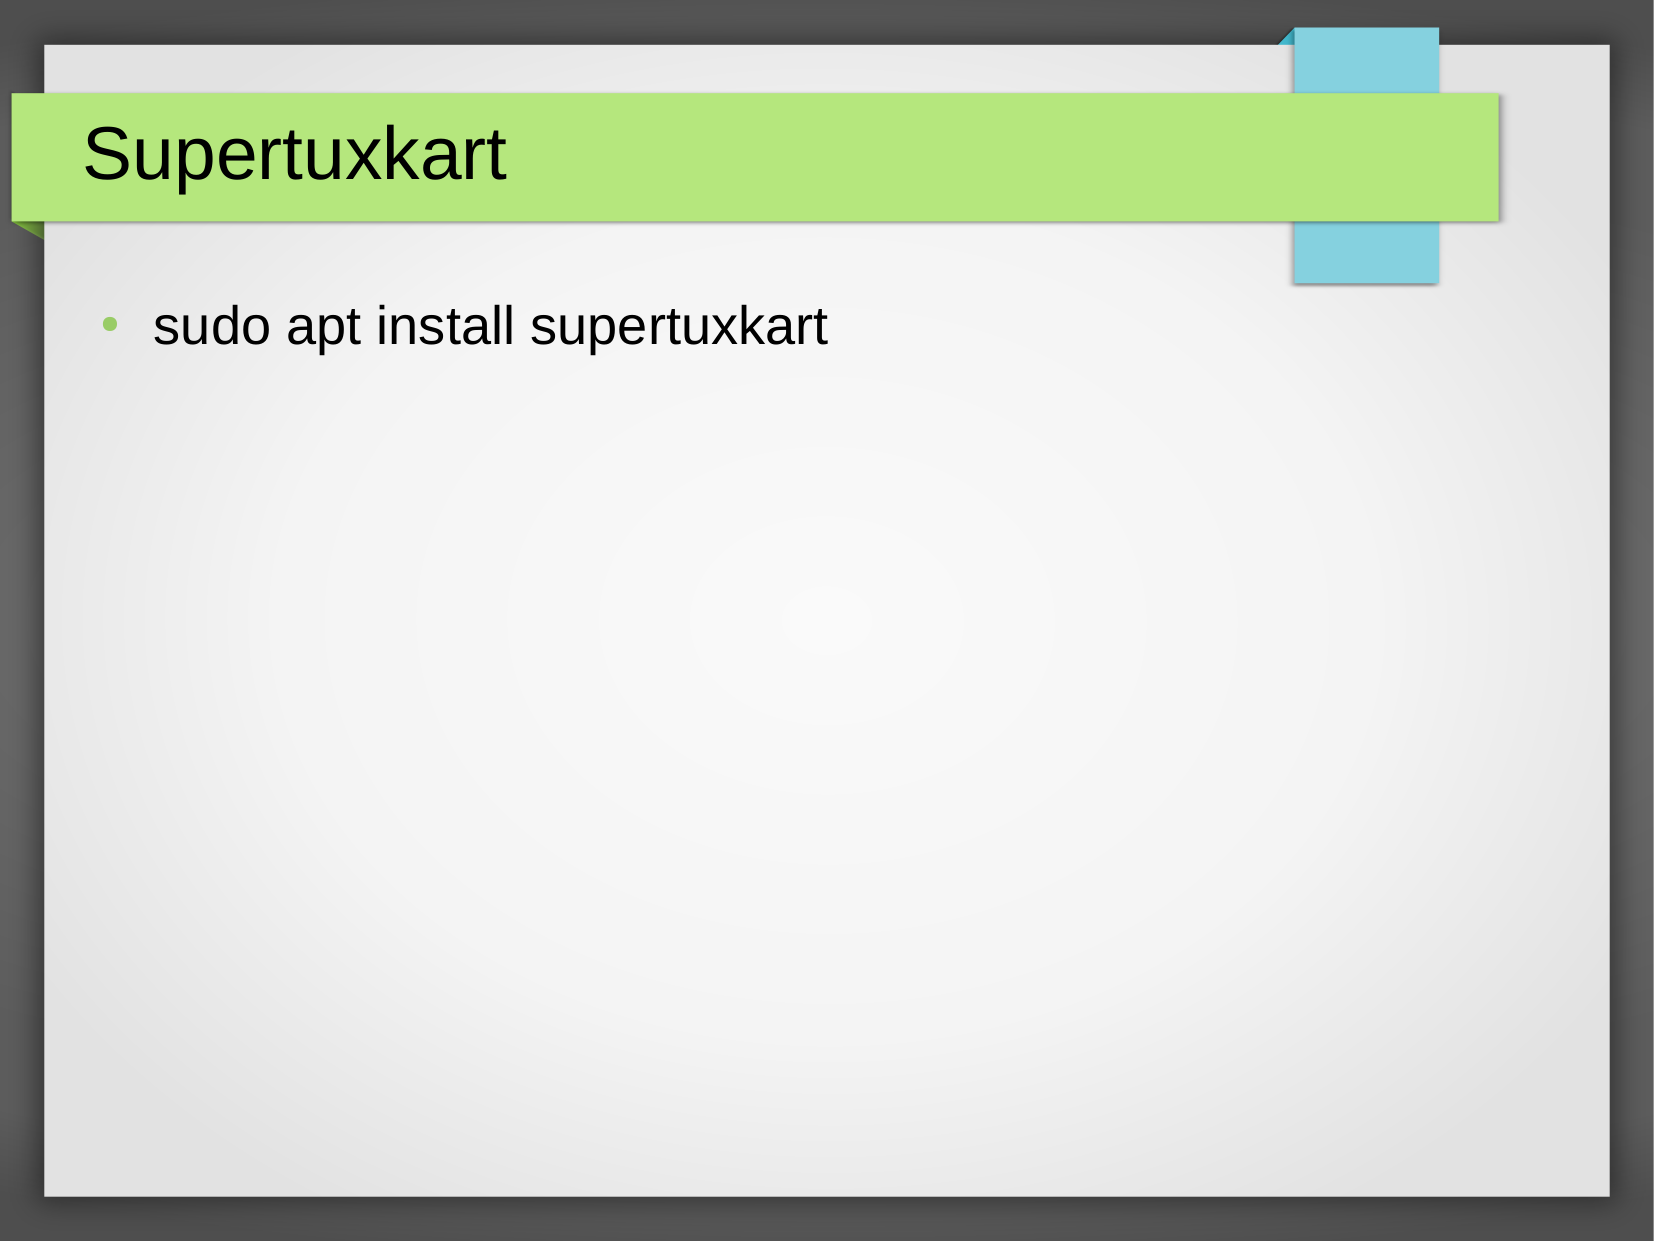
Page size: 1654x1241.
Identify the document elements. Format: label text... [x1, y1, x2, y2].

title Supertuxkart [82, 94, 1264, 213]
picture [0, 0, 1654, 1241]
list sudo apt install supertuxkart [82, 295, 1571, 1015]
